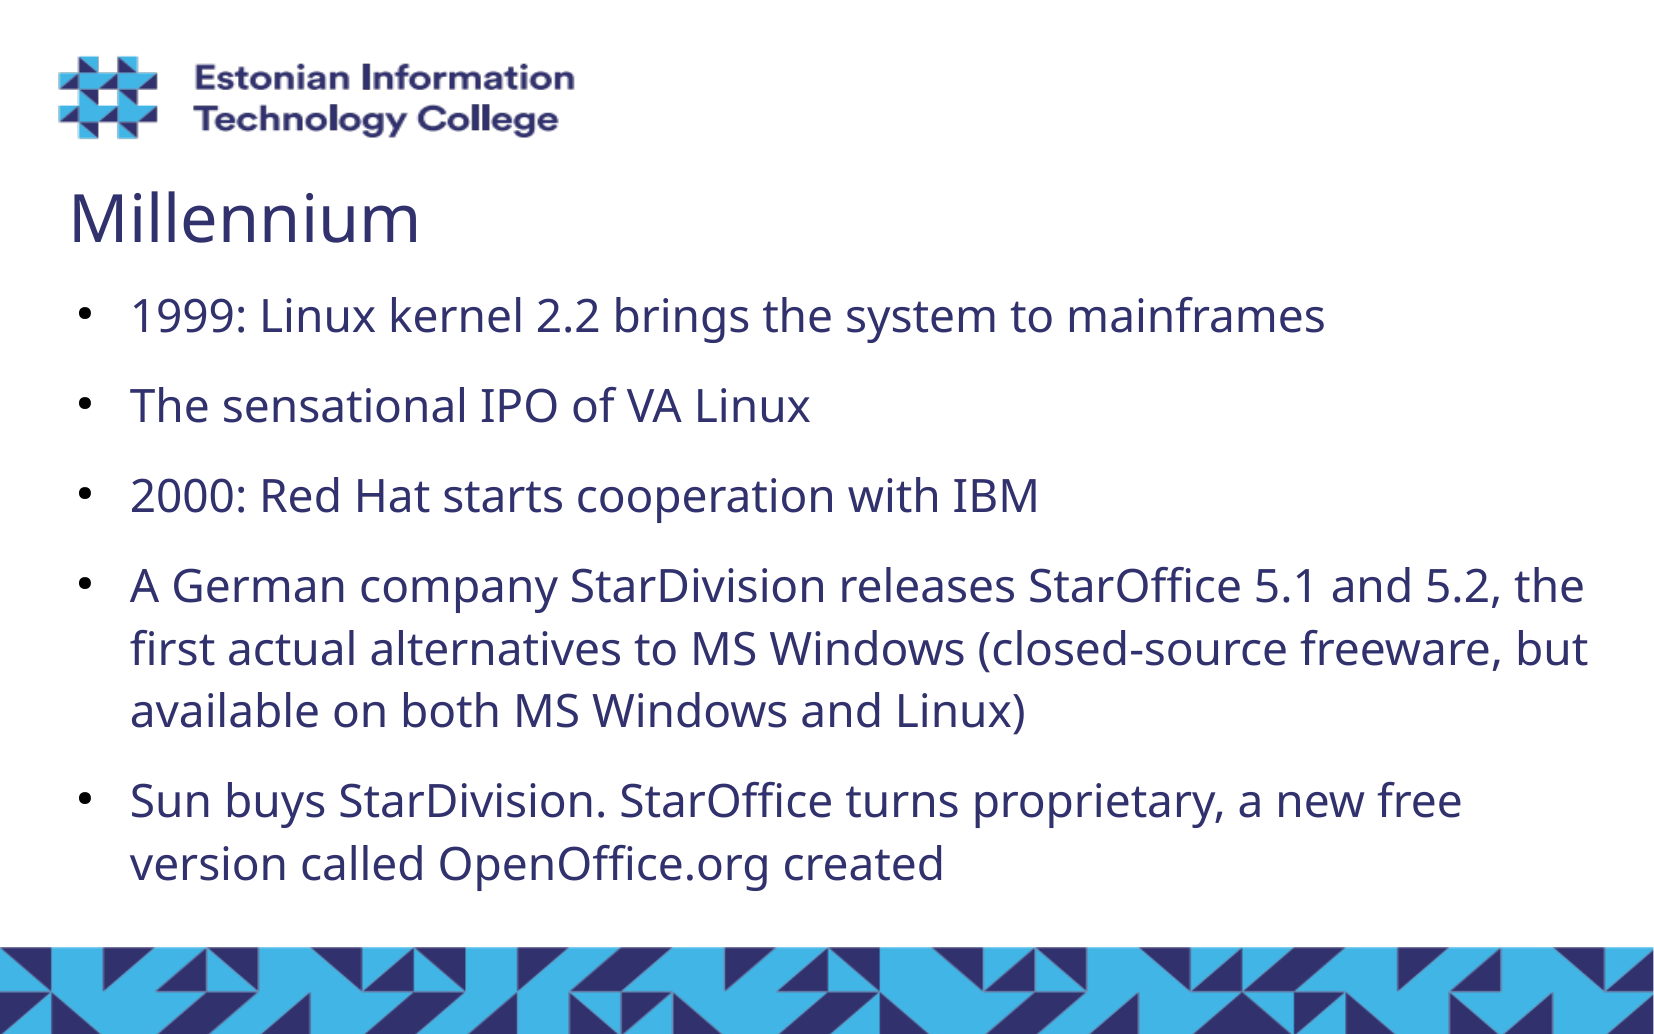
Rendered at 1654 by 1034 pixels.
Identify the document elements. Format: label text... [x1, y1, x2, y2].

list 1999: Linux kernel 2.2 brings the system to mainframes The sensational IPO of VA Linux 2000: Red Hat starts cooperation with IBM A German company StarDivision releases StarOffice 5.1 and 5.2, the first actual alternatives to MS Windows (closed-source freeware, but available on both MS Windows and Linux) Sun buys StarDivision. StarOffice turns proprietary, a new free version called OpenOffice.org created [59, 283, 1595, 936]
title Millennium [68, 147, 1536, 283]
